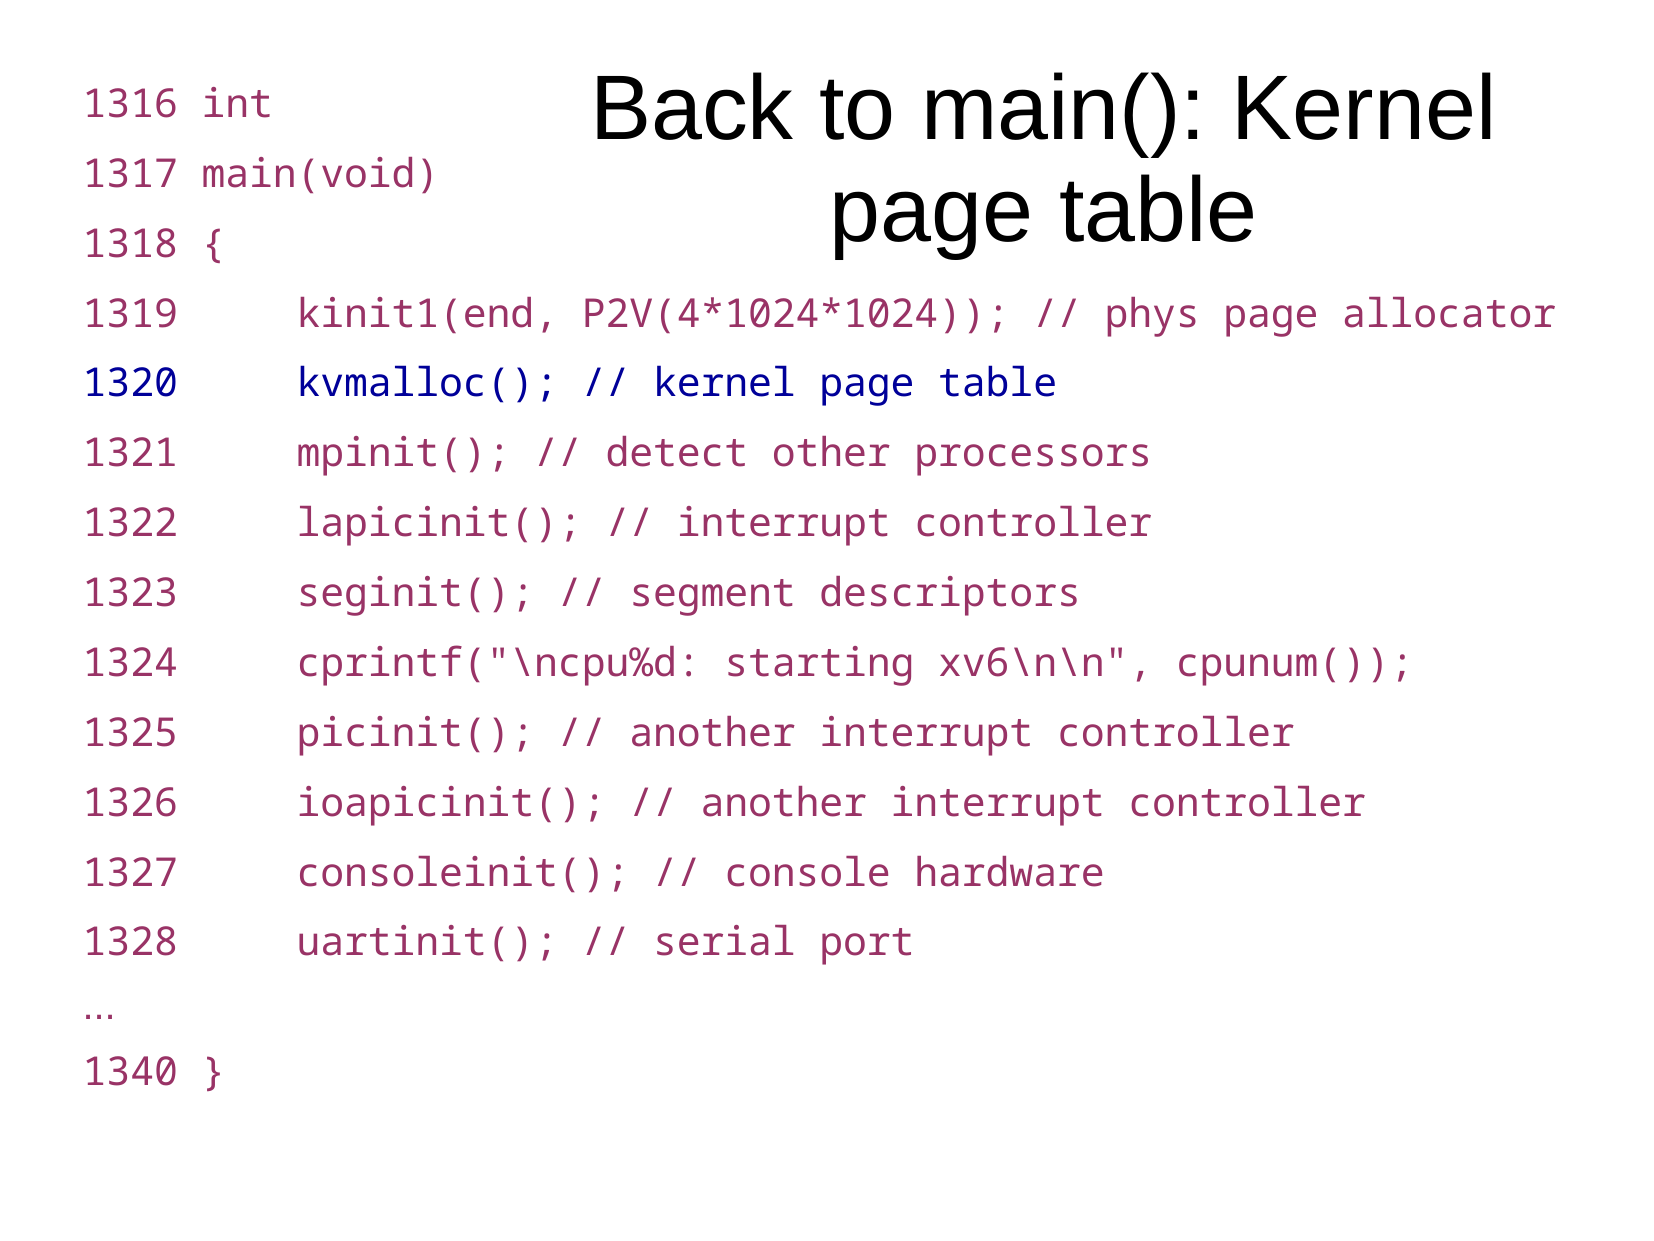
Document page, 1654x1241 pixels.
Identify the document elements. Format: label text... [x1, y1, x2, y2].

list 1316 int 1317 main(void) 1318 { 1319 kinit1(end, P2V(4*1024*1024)); // phys page allocator 1320 kvmalloc(); // kernel page table 1321 mpinit(); // detect other processors 1322 lapicinit(); // interrupt controller 1323 seginit(); // segment descriptors 1324 cprintf("\ncpu%d: starting xv6\n\n", cpunum()); 1325 picinit(); // another interrupt controller 1326 ioapicinit(); // another interrupt controller 1327 consoleinit(); // console hardware 1328 uartinit(); // serial port ... 1340 } [82, 75, 1571, 1163]
title Back to main(): Kernel page table [525, 55, 1564, 263]
